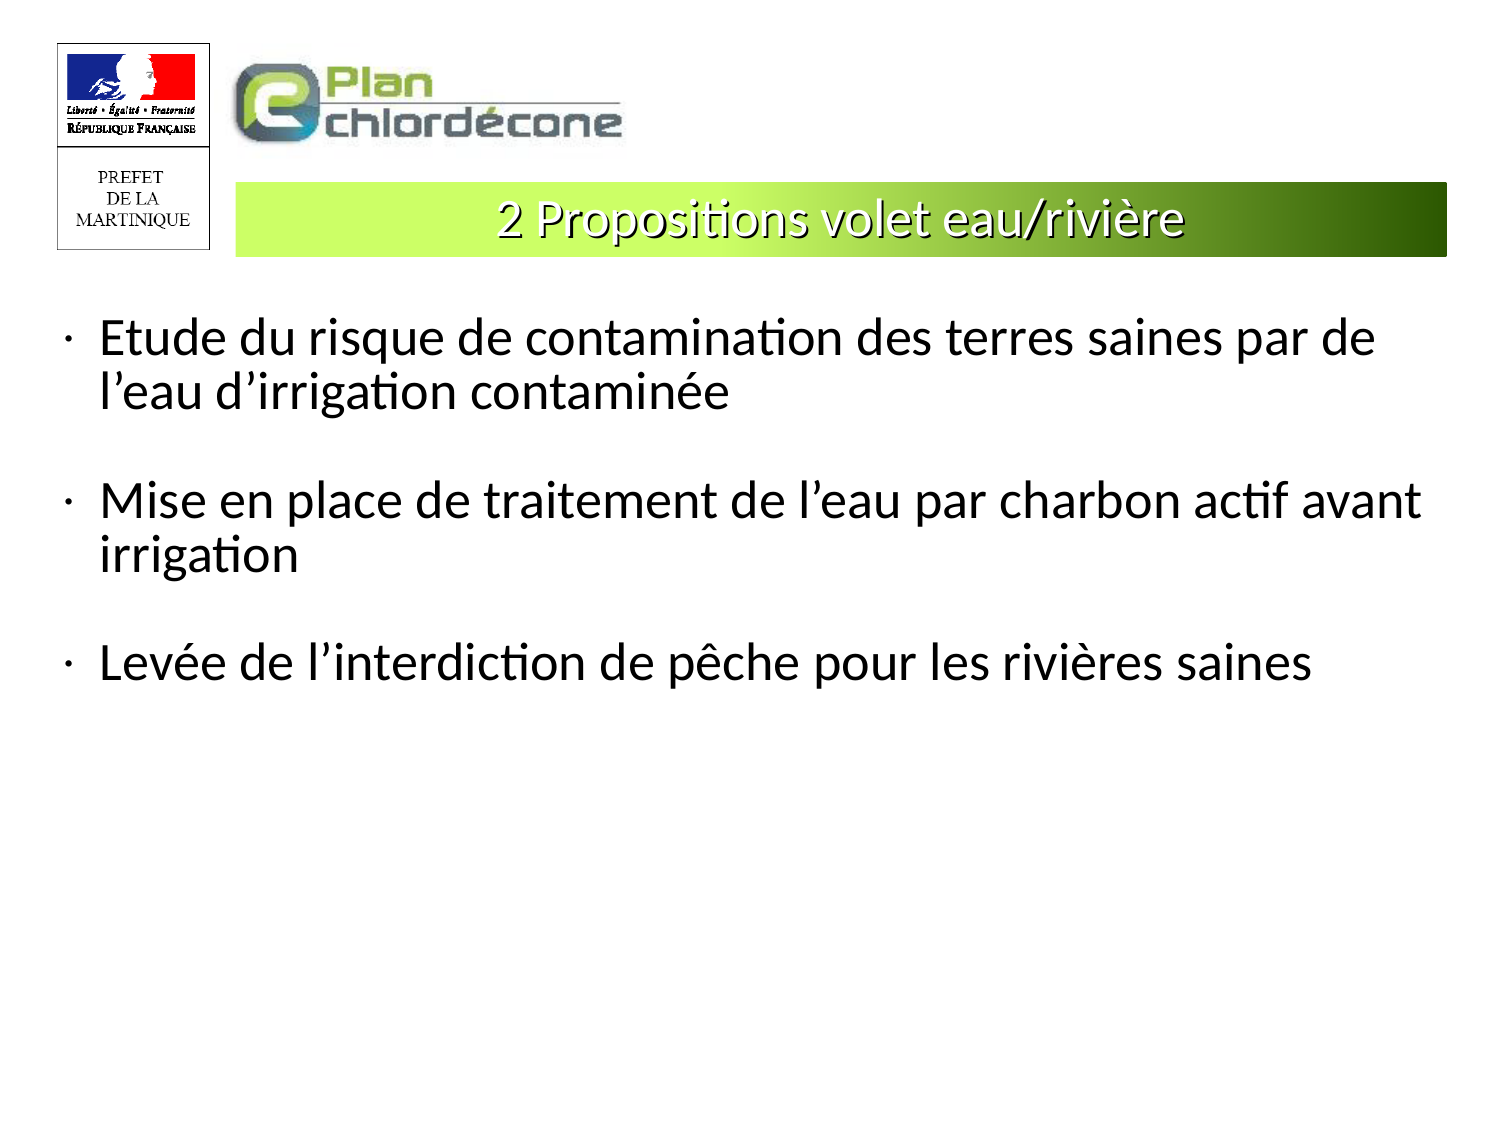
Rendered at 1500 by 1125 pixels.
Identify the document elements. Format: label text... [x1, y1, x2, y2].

picture [53, 21, 643, 258]
text_box Etude du risque de contamination des terres saines par de l’eau d’irrigation contaminée Mise en place de traitement de l’eau par charbon actif avant irrigation Levée de l’interdiction de pêche pour les rivières saines [49, 307, 1465, 1125]
text_box 2 Propositions volet eau/rivière [235, 182, 1447, 257]
